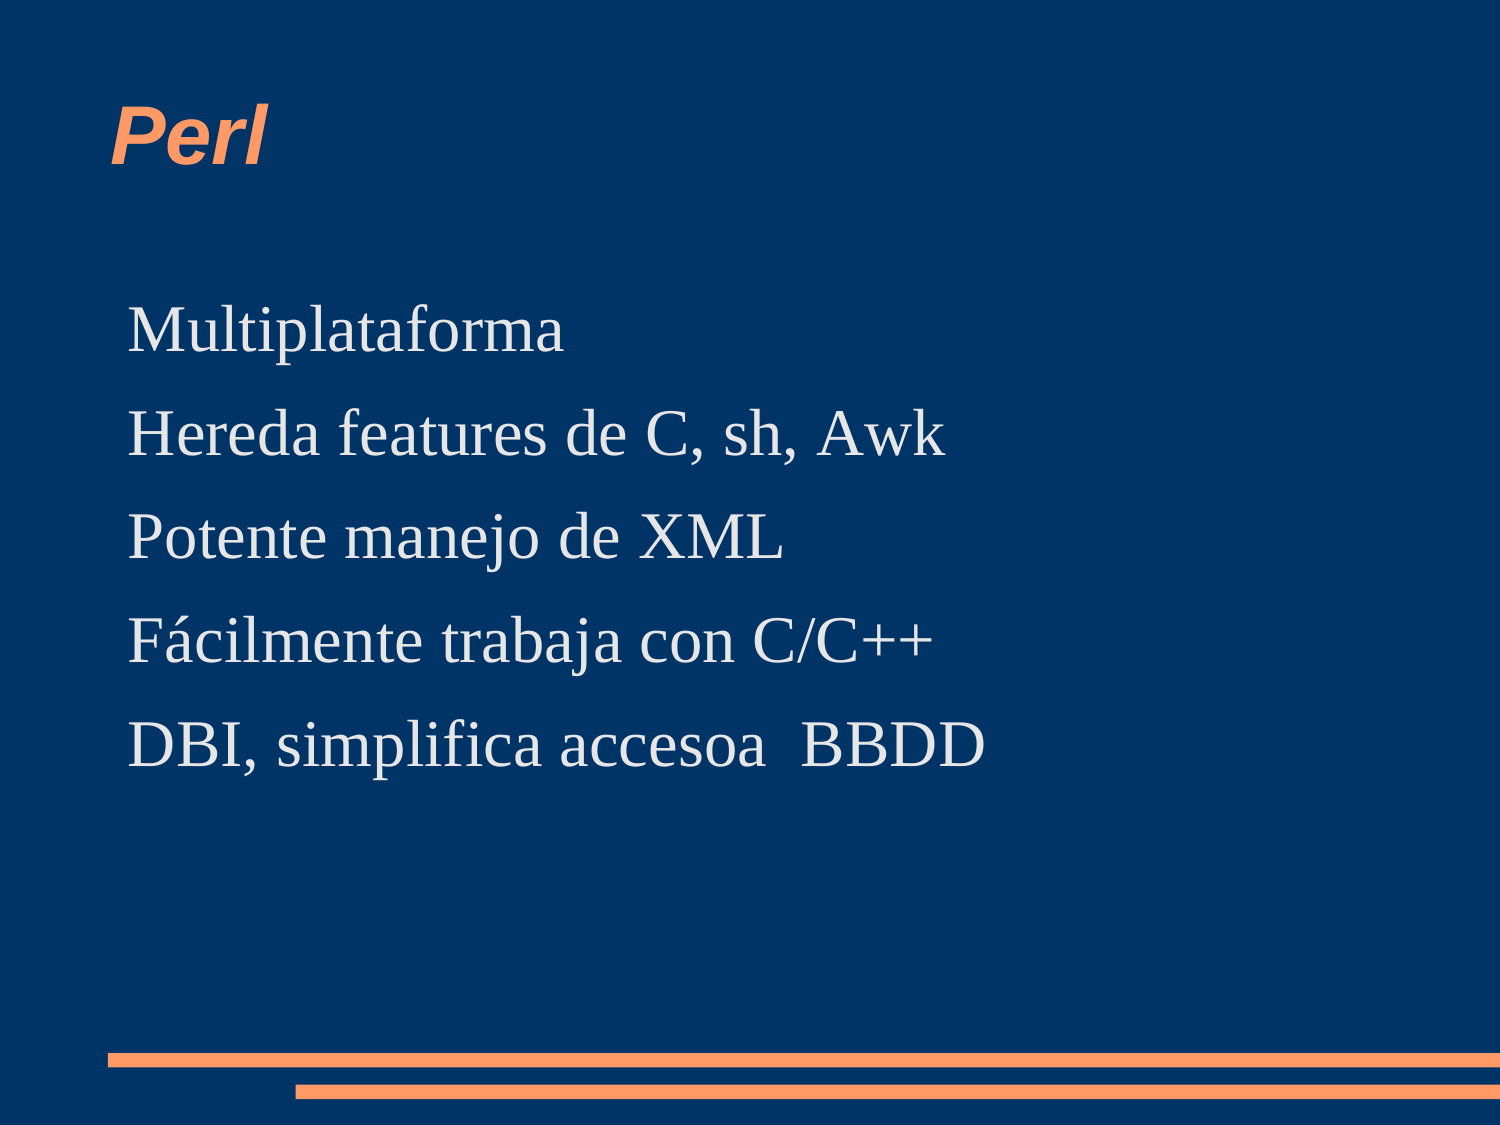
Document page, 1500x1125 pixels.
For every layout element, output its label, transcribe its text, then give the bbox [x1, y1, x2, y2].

list Multiplataforma Hereda features de C, sh, Awk Potente manejo de XML Fácilmente trabaja con C/C++ DBI, simplifica accesoa BBDD [110, 292, 1416, 1027]
title Perl [110, 41, 1392, 230]
